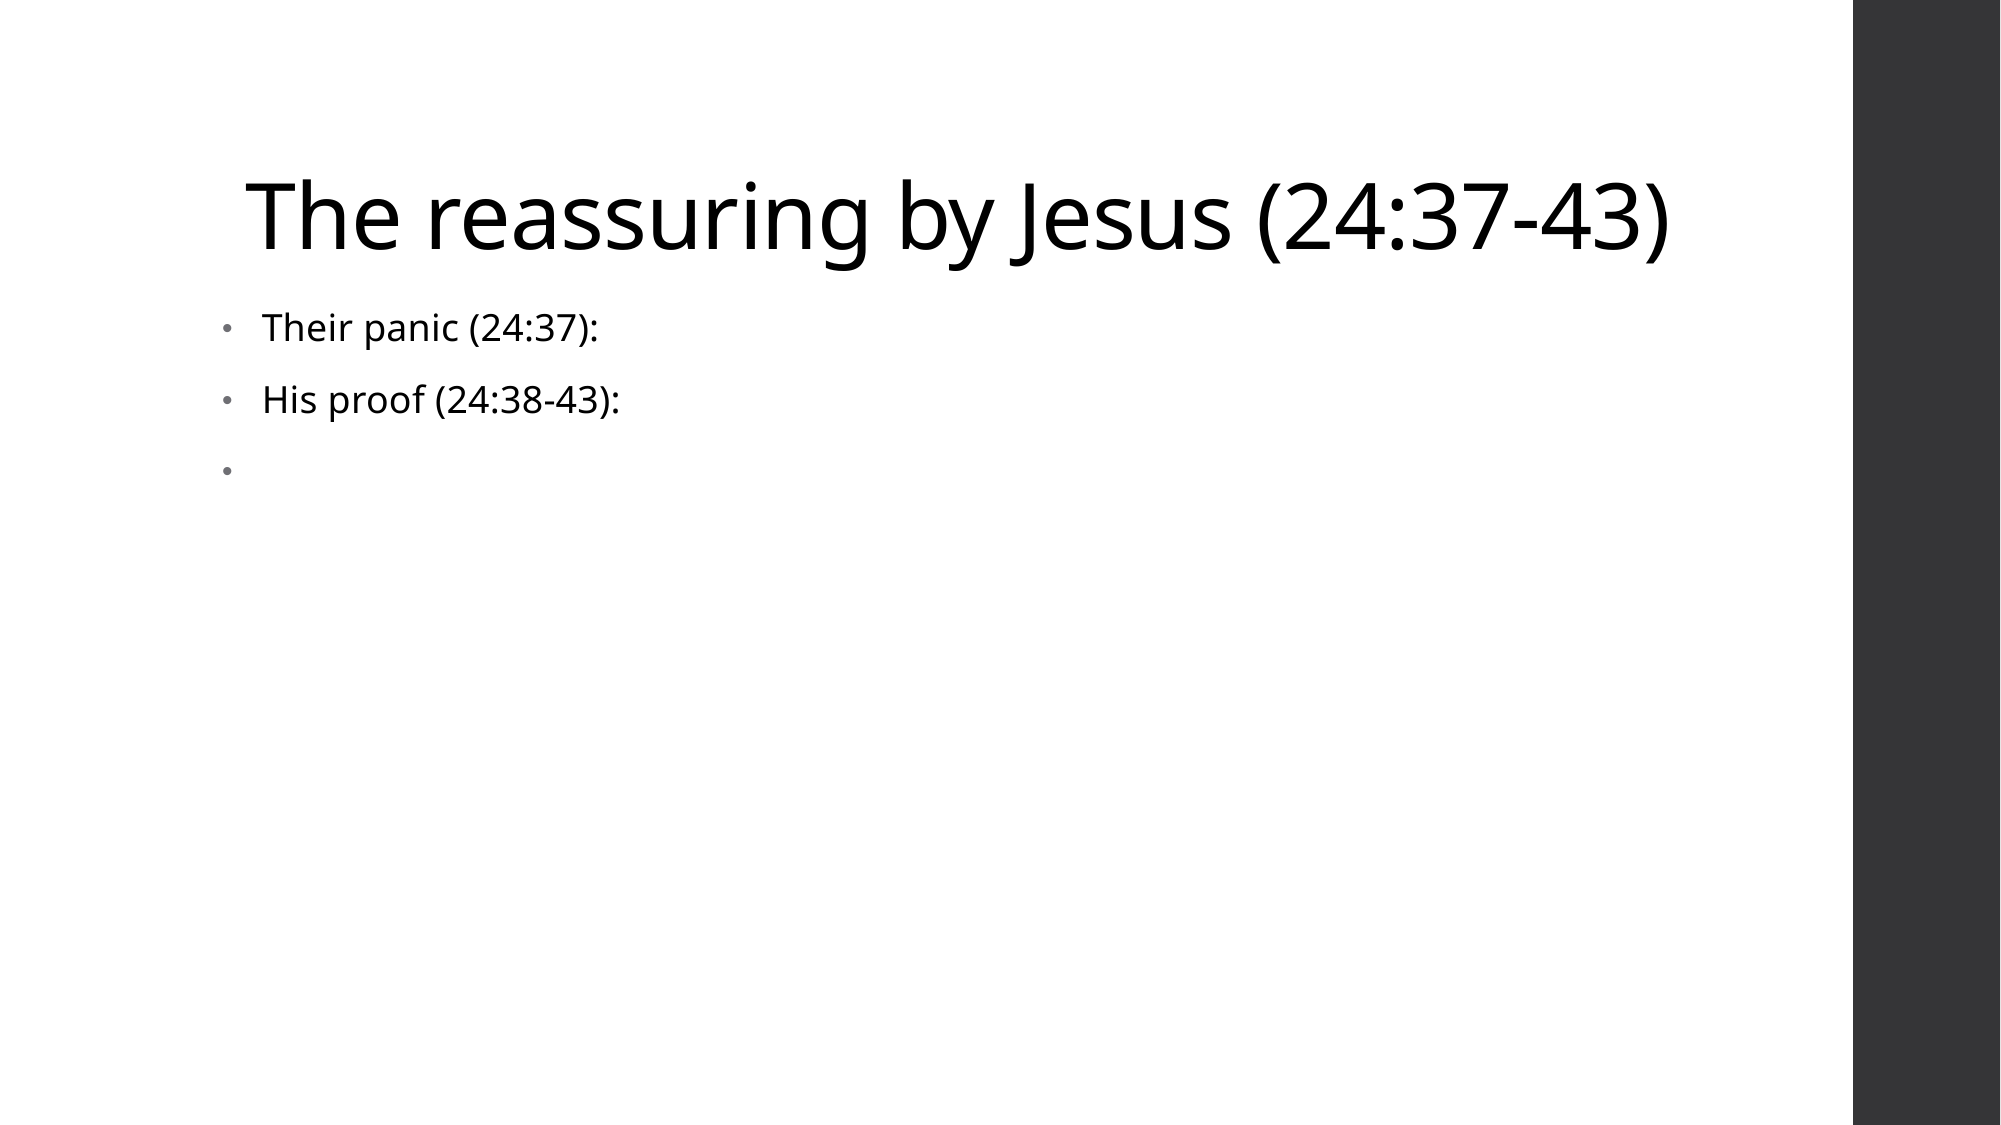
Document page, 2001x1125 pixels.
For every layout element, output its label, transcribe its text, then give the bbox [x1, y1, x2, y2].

title The reassuring by Jesus (24:37-43) [206, 60, 1797, 278]
list Their panic (24:37): His proof (24:38-43): [206, 299, 1617, 1014]
